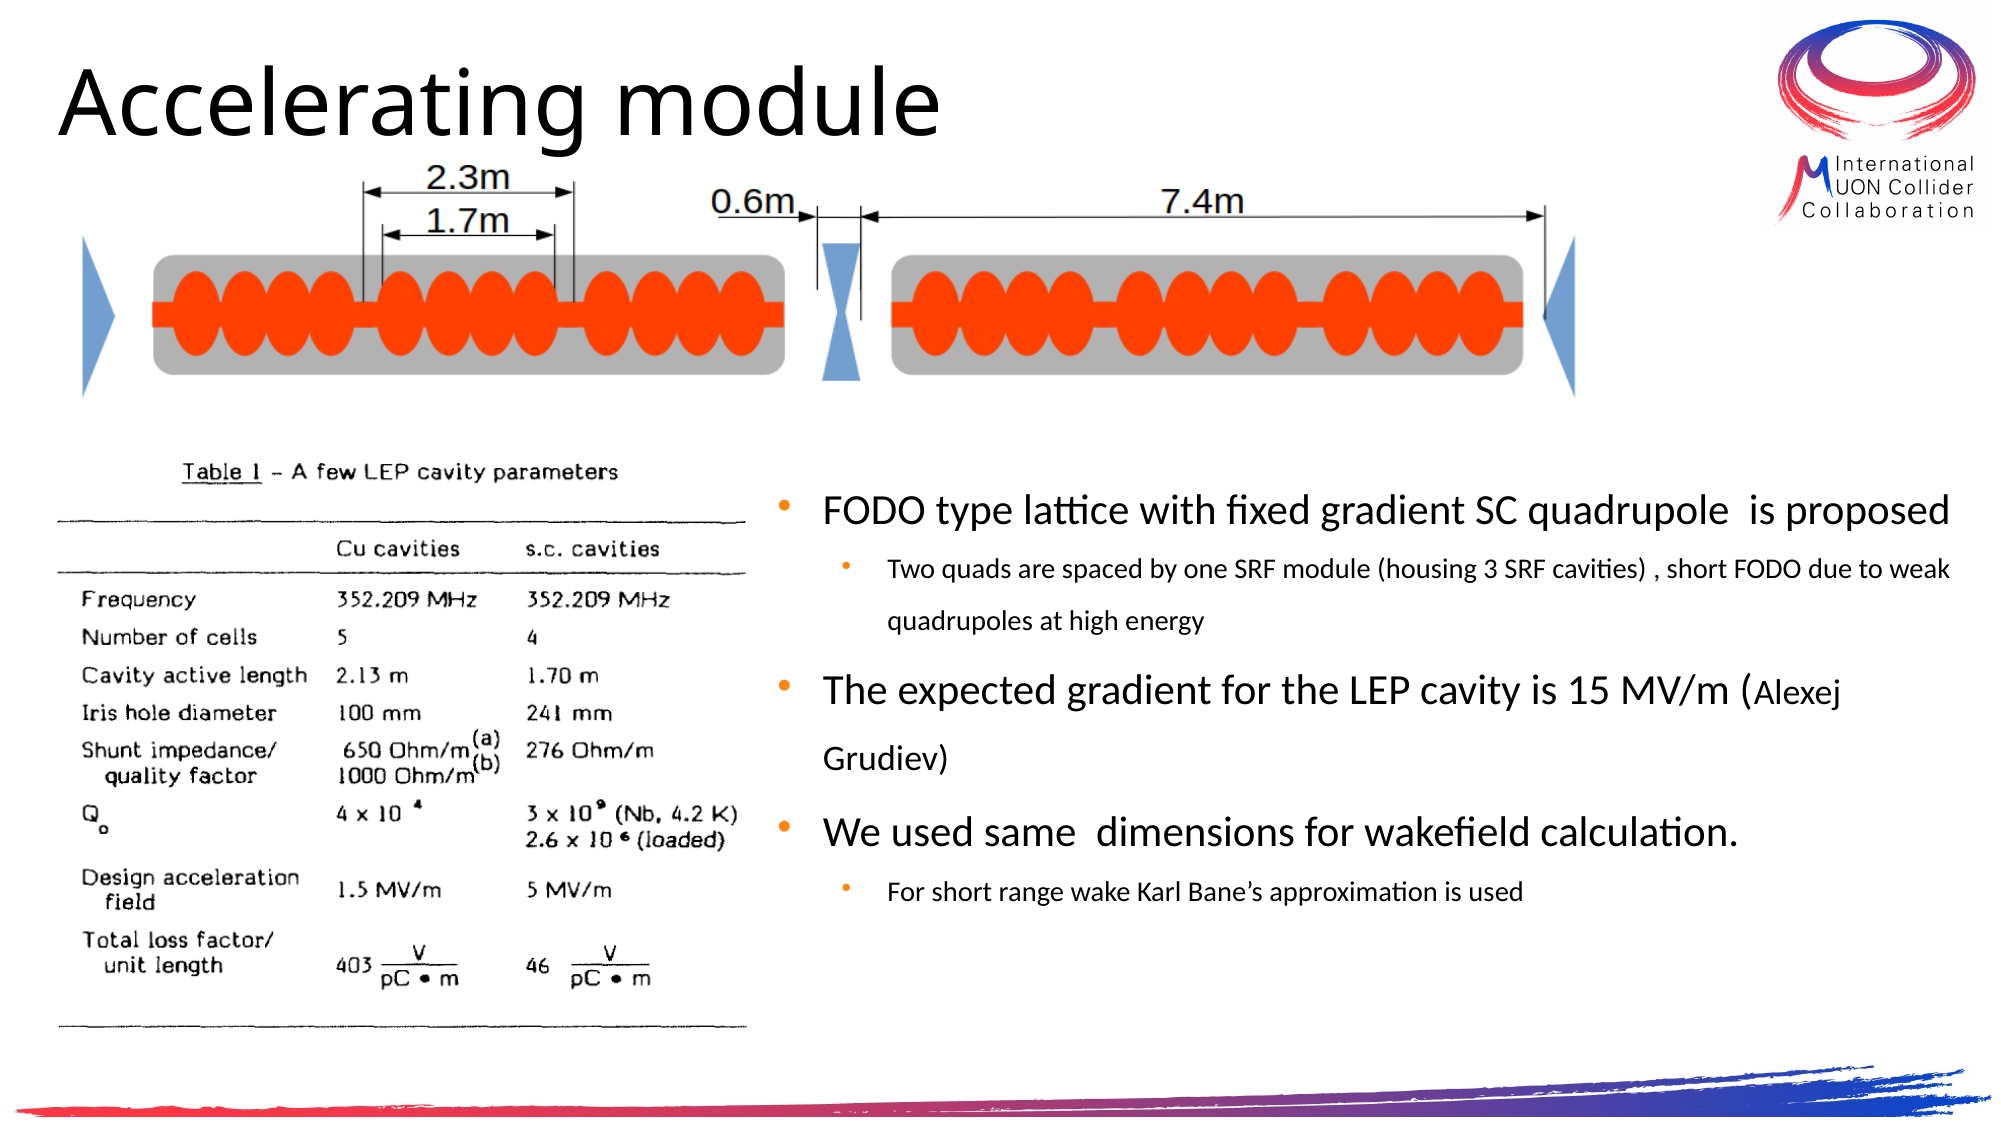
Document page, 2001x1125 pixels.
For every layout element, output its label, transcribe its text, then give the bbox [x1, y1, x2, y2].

list FODO type lattice with fixed gradient SC quadrupole is proposed Two quads are spaced by one SRF module (housing 3 SRF cavities) , short FODO due to weak quadrupoles at high energy The expected gradient for the LEP cavity is 15 MV/m (Alexej Grudiev) We used same dimensions for wakefield calculation. For short range wake Karl Bane’s approximation is used [746, 448, 1969, 990]
title Accelerating module [43, 20, 1735, 191]
picture [0, 1058, 2000, 1117]
picture [1762, 2, 1994, 234]
picture [82, 165, 1576, 399]
picture [57, 462, 747, 1028]
